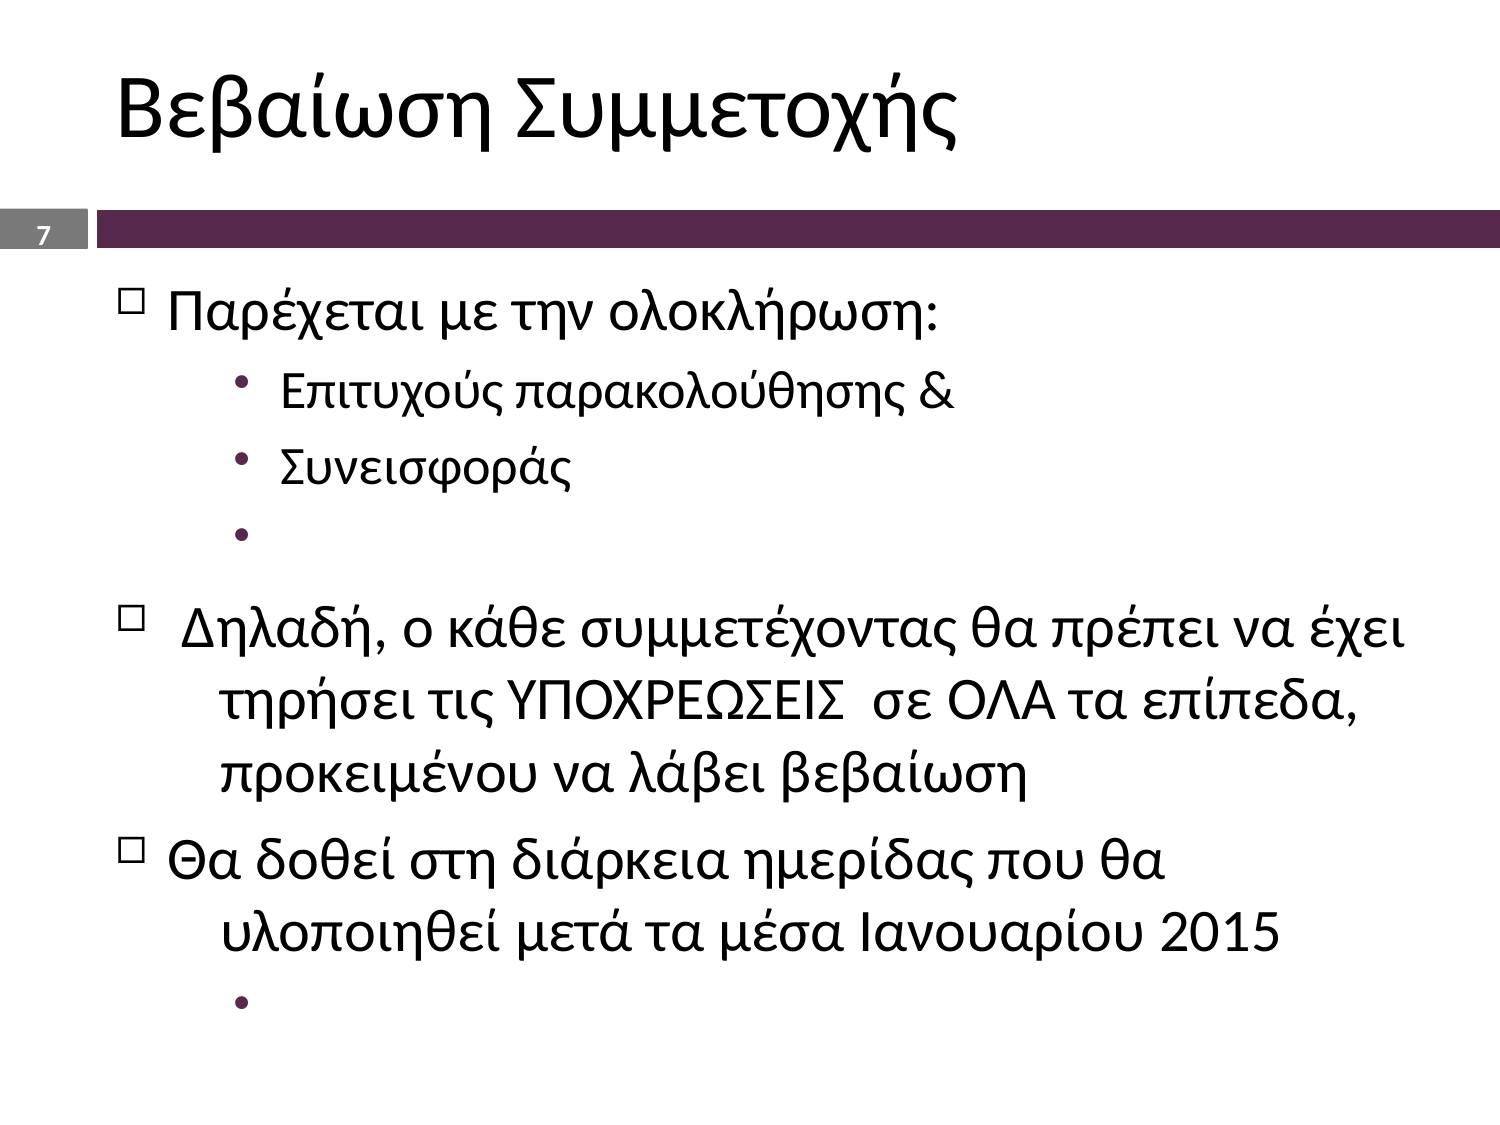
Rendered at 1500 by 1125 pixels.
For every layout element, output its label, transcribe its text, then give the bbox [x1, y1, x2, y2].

list Παρέχεται με την ολοκλήρωση: Επιτυχούς παρακολούθησης & Συνεισφοράς Δηλαδή, ο κάθε συμμετέχοντας θα πρέπει να έχει τηρήσει τις ΥΠΟΧΡΕΩΣΕΙΣ σε ΌΛΑ τα επίπεδα, προκειμένου να λάβει βεβαίωση Θα δοθεί στη διάρκεια ημερίδας που θα υλοποιηθεί μετά τα μέσα Ιανουαρίου 2015 [100, 262, 1438, 1000]
title Βεβαίωση Συμμετοχής [100, 19, 1438, 182]
text_box [0, 208, 88, 249]
